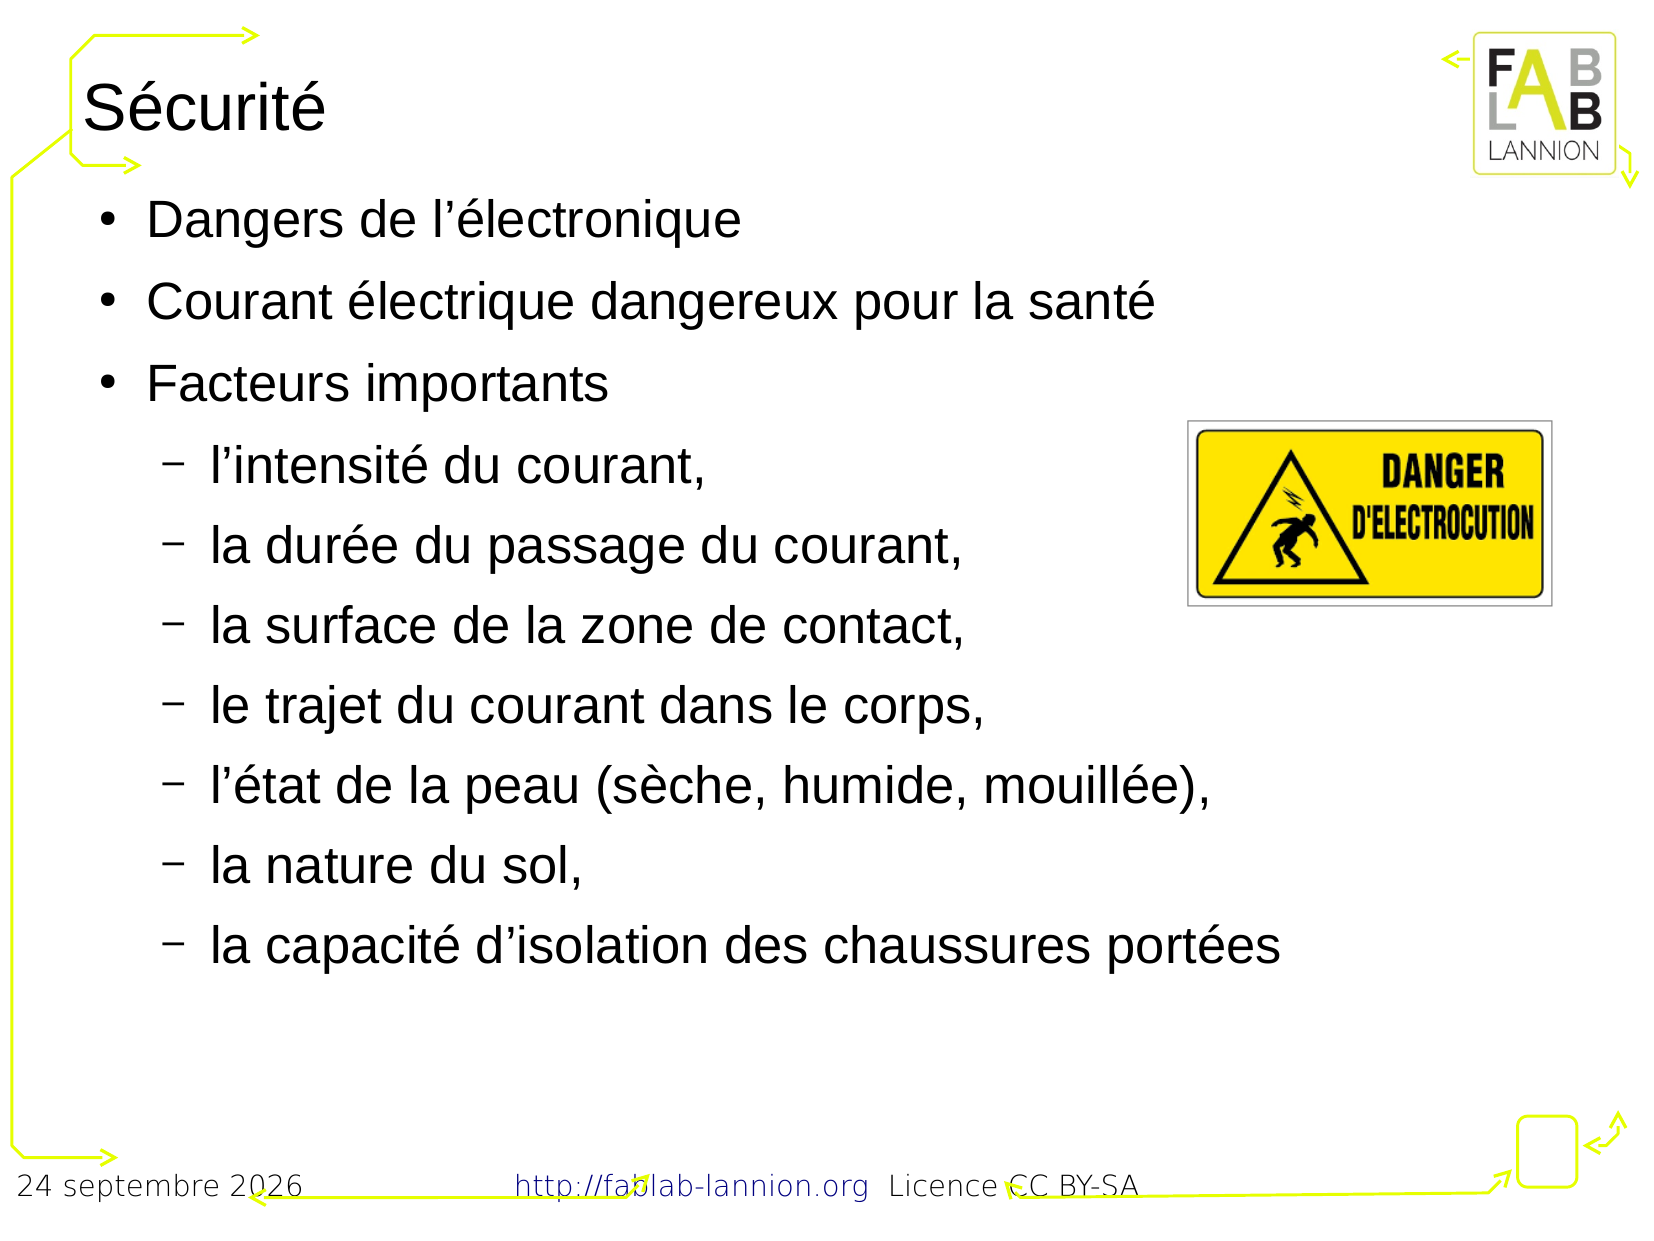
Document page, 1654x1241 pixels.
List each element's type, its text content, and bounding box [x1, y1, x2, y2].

picture [1470, 29, 1619, 178]
title Sécurité [82, 49, 1441, 166]
list Dangers de l’électronique Courant électrique dangereux pour la santé Facteurs importants l’intensité du courant, la durée du passage du courant, la surface de la zone de contact, le trajet du courant dans le corps, l’état de la peau (sèche, humide, mouillée), la nature du sol, la capacité d’isolation des chaussures portées [82, 190, 1571, 981]
picture [1180, 413, 1560, 614]
